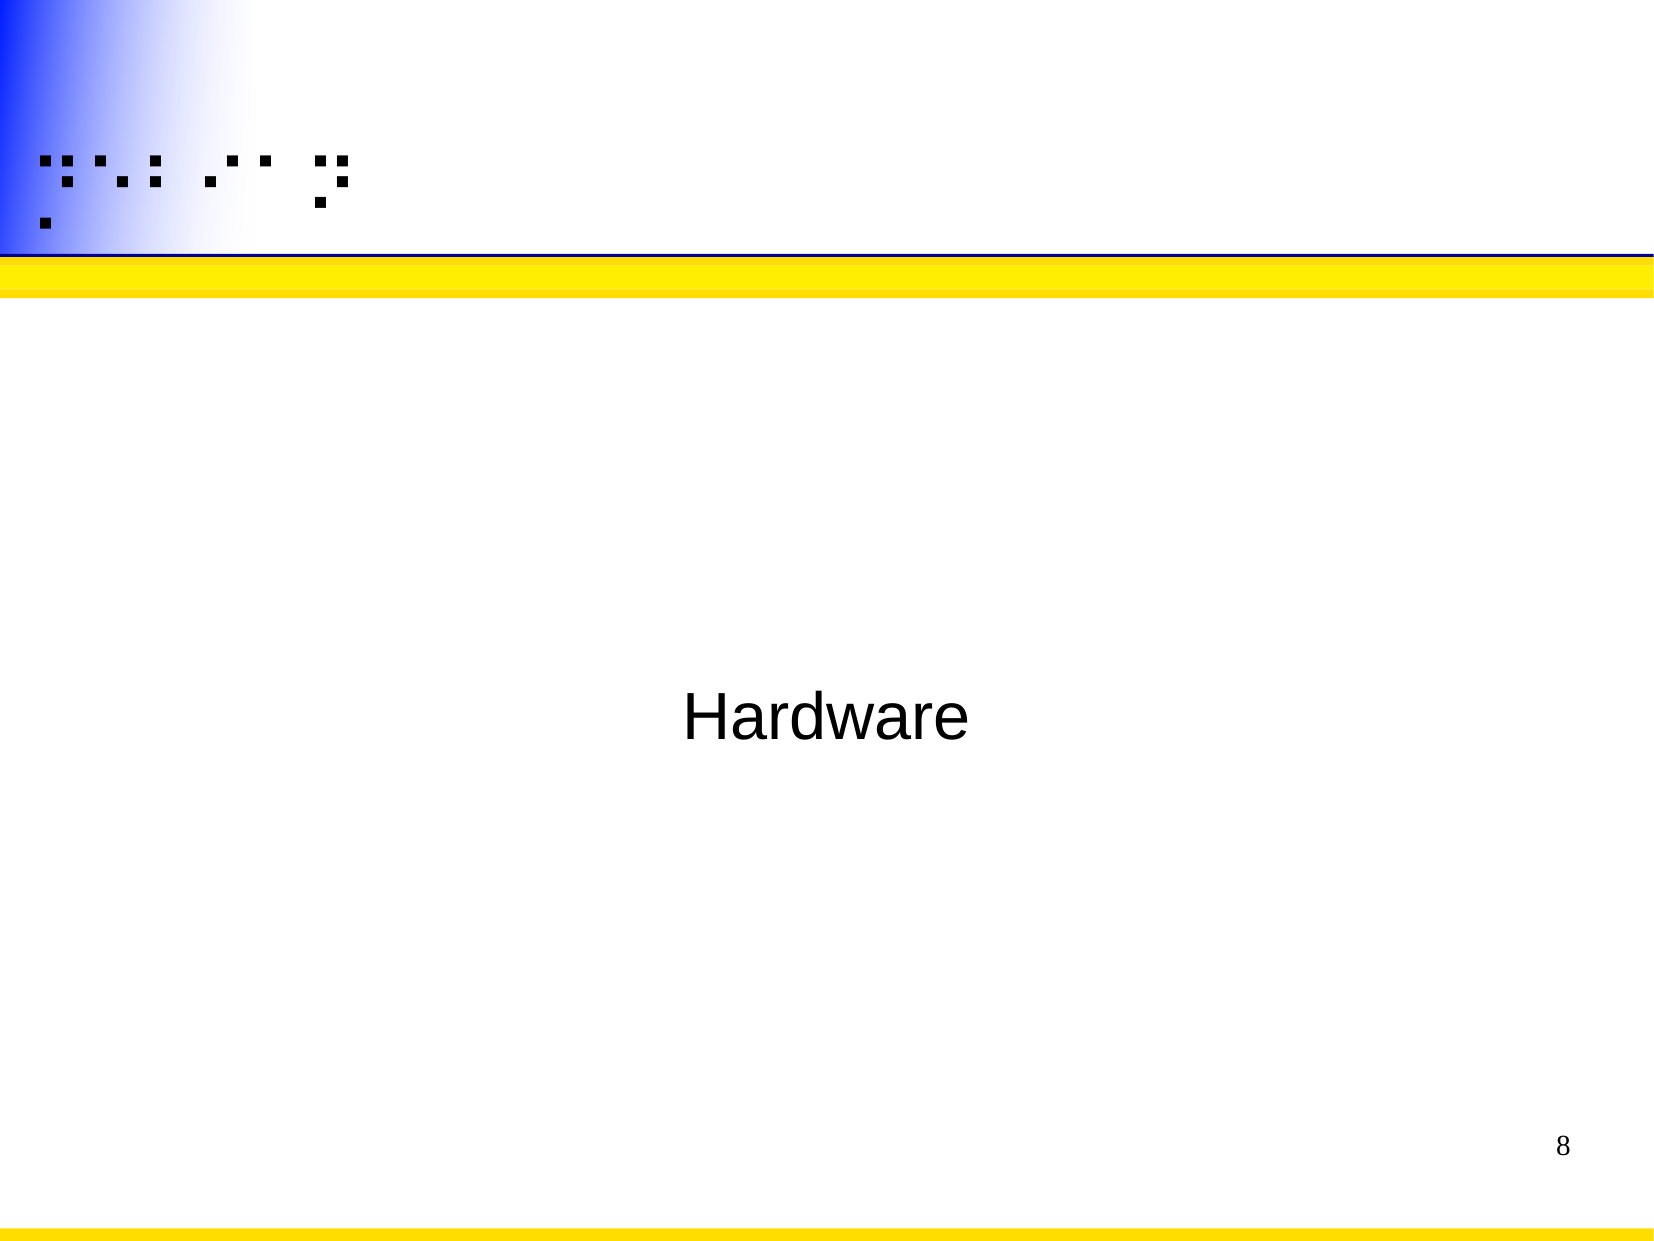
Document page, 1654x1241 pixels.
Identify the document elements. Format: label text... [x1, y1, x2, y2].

subtitle Hardware [82, 307, 1571, 1126]
